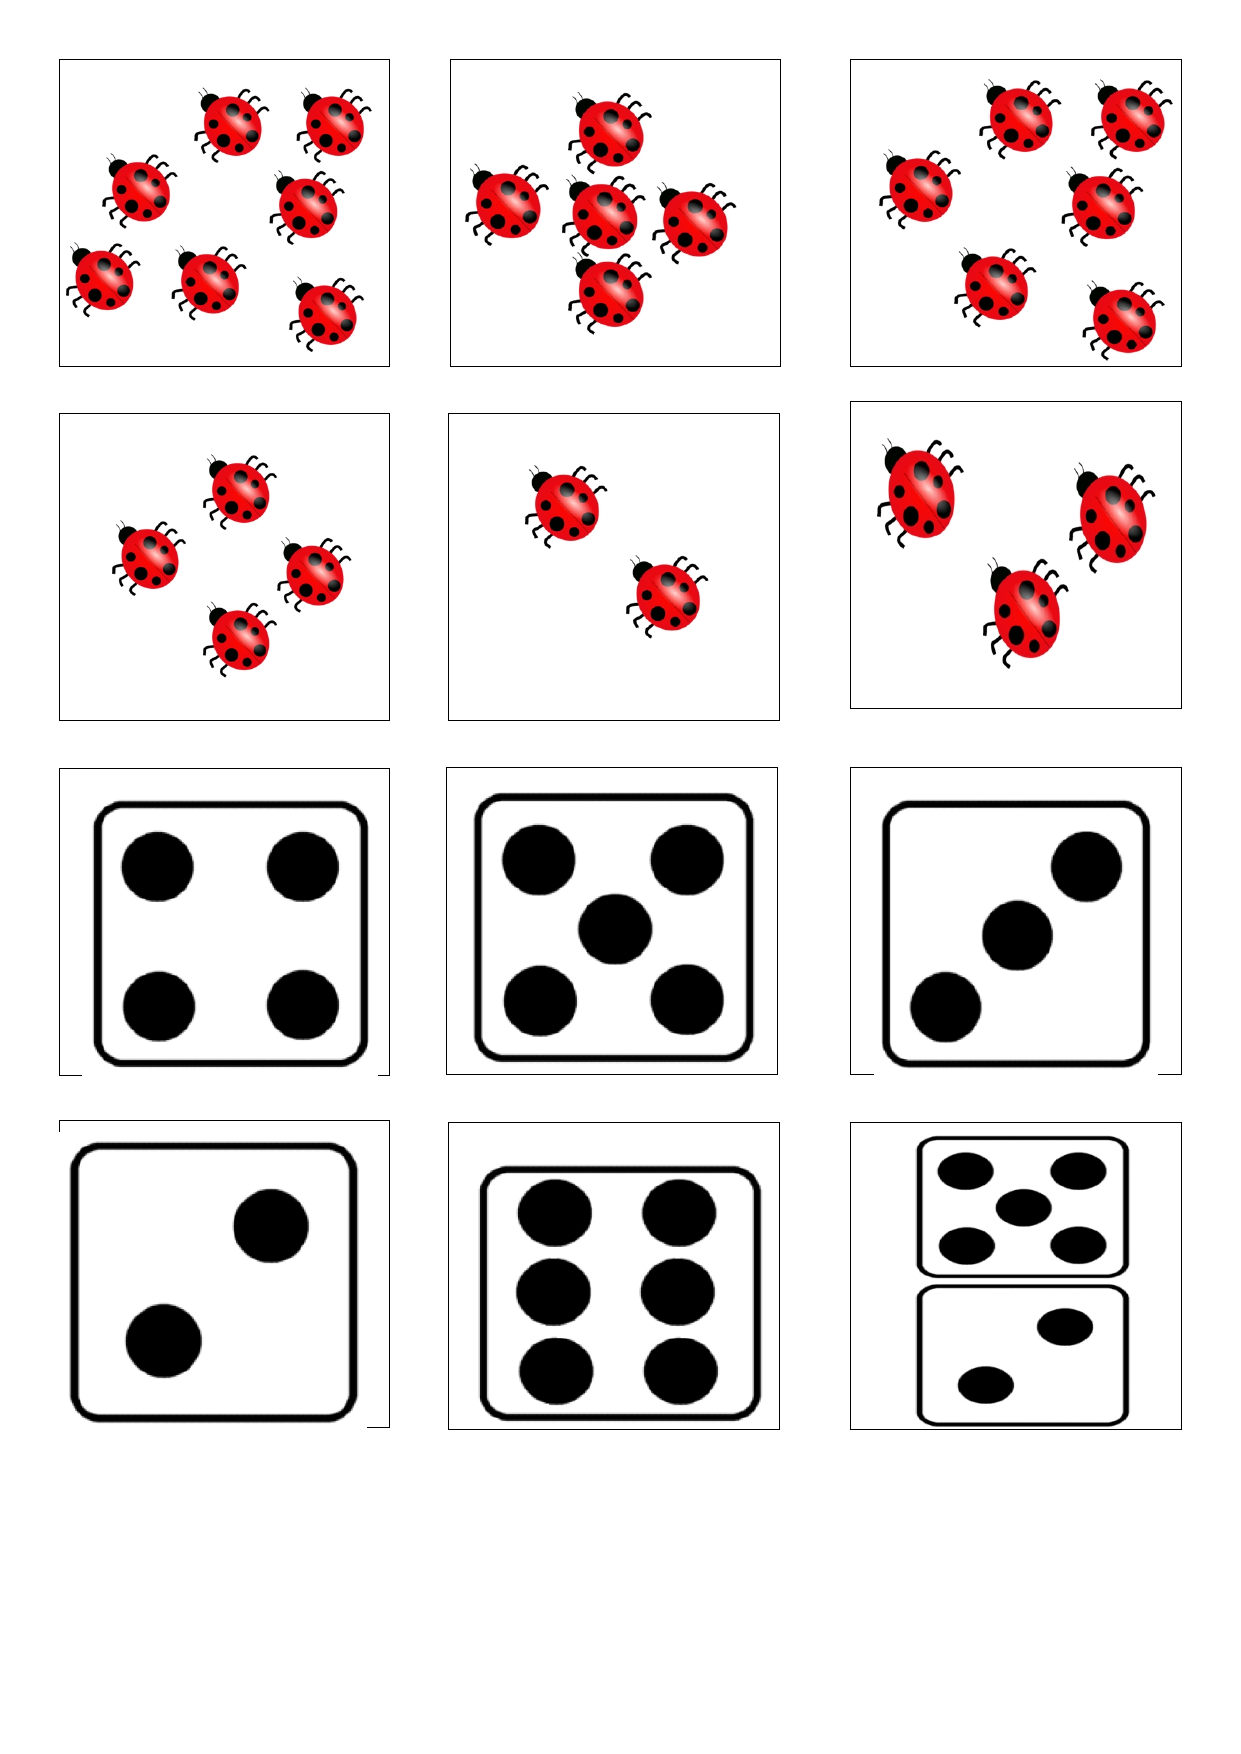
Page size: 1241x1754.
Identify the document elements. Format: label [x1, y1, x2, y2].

picture [451, 82, 750, 366]
picture [471, 1157, 769, 1429]
picture [874, 791, 1158, 1075]
picture [851, 402, 1181, 708]
picture [475, 414, 756, 700]
picture [850, 709, 1182, 715]
picture [82, 791, 378, 1076]
picture [60, 60, 389, 366]
picture [59, 1132, 367, 1428]
picture [465, 784, 763, 1068]
picture [851, 60, 1181, 366]
text_box [448, 1122, 780, 1430]
picture [910, 1132, 1136, 1428]
text_box [850, 767, 1182, 1075]
picture [850, 47, 1217, 378]
picture [70, 436, 389, 715]
text_box [850, 1122, 1182, 1430]
text_box [446, 767, 778, 1075]
picture [37, 58, 393, 367]
